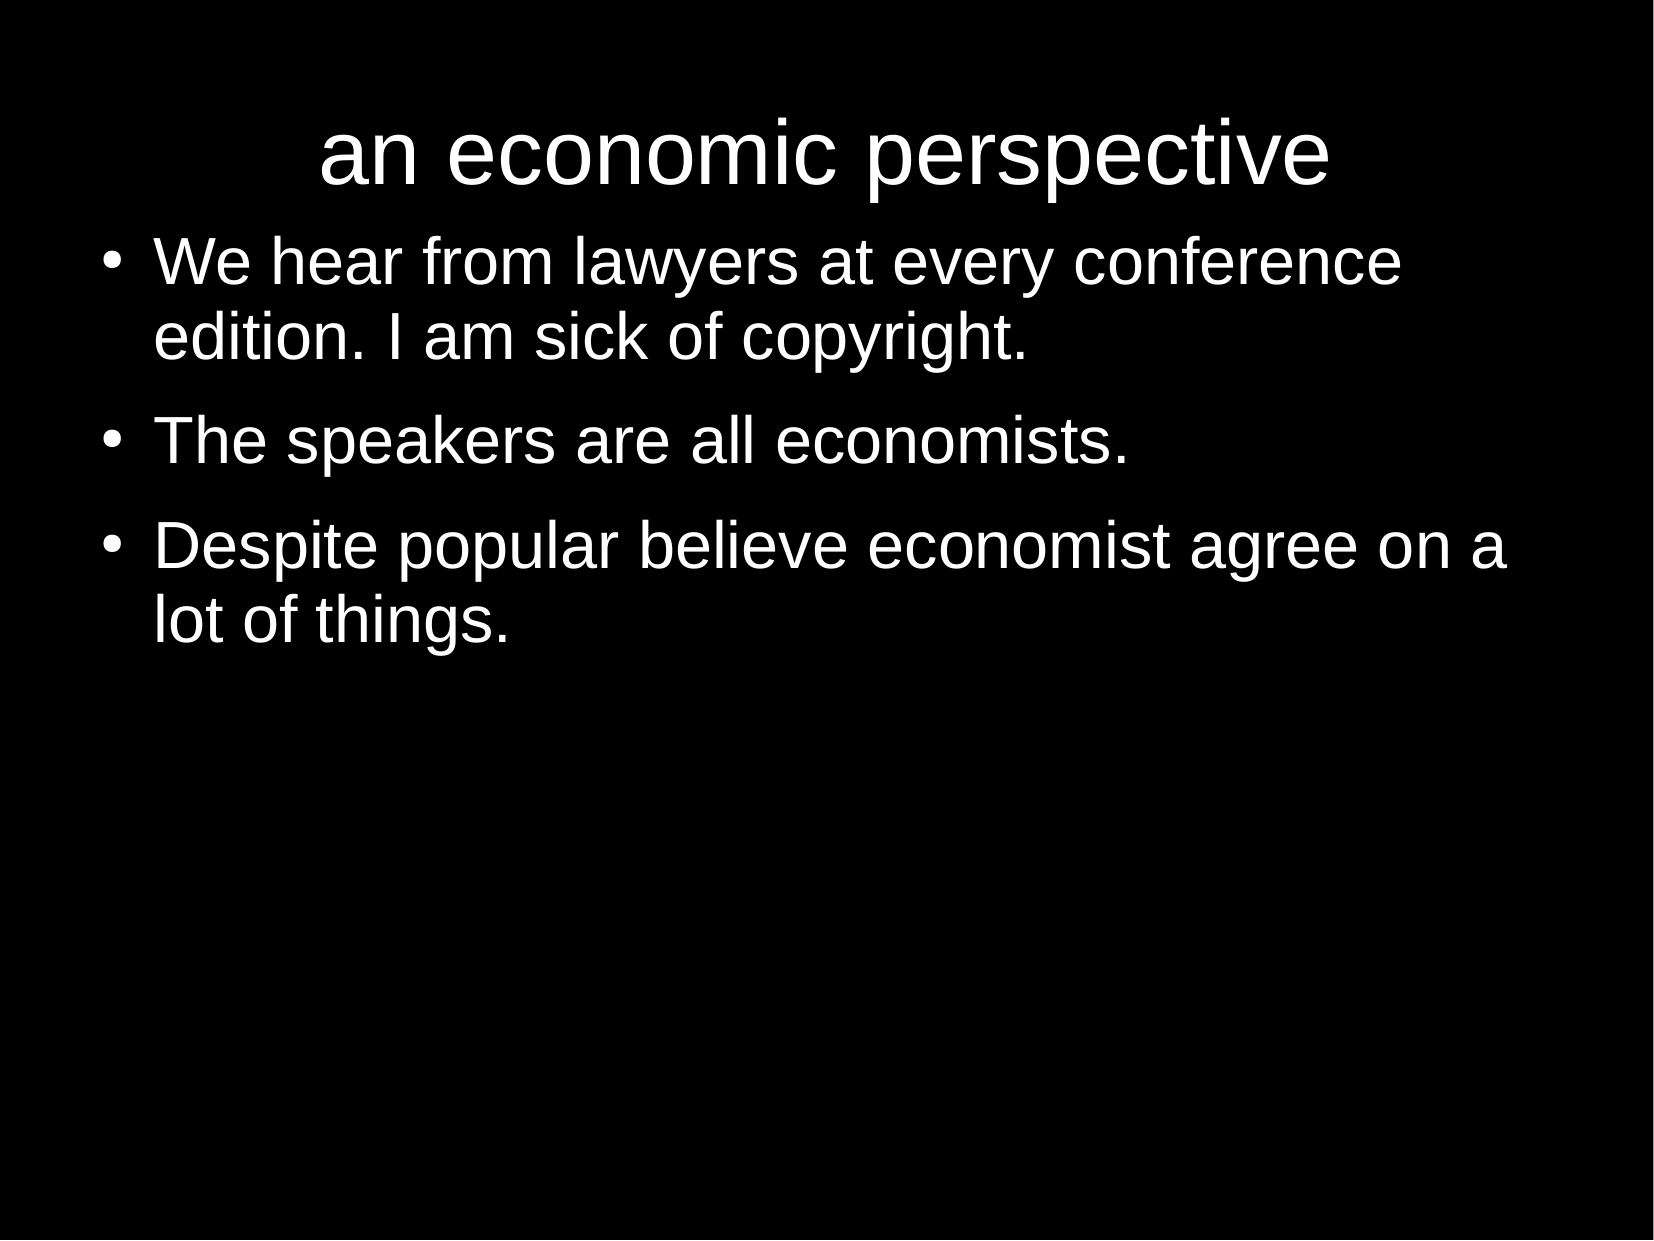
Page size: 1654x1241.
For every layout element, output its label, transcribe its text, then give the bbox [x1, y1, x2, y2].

title an economic perspective [82, 49, 1571, 224]
list We hear from lawyers at every conference edition. I am sick of copyright. The speakers are all economists. Despite popular believe economist agree on a lot of things. [82, 224, 1571, 1123]
